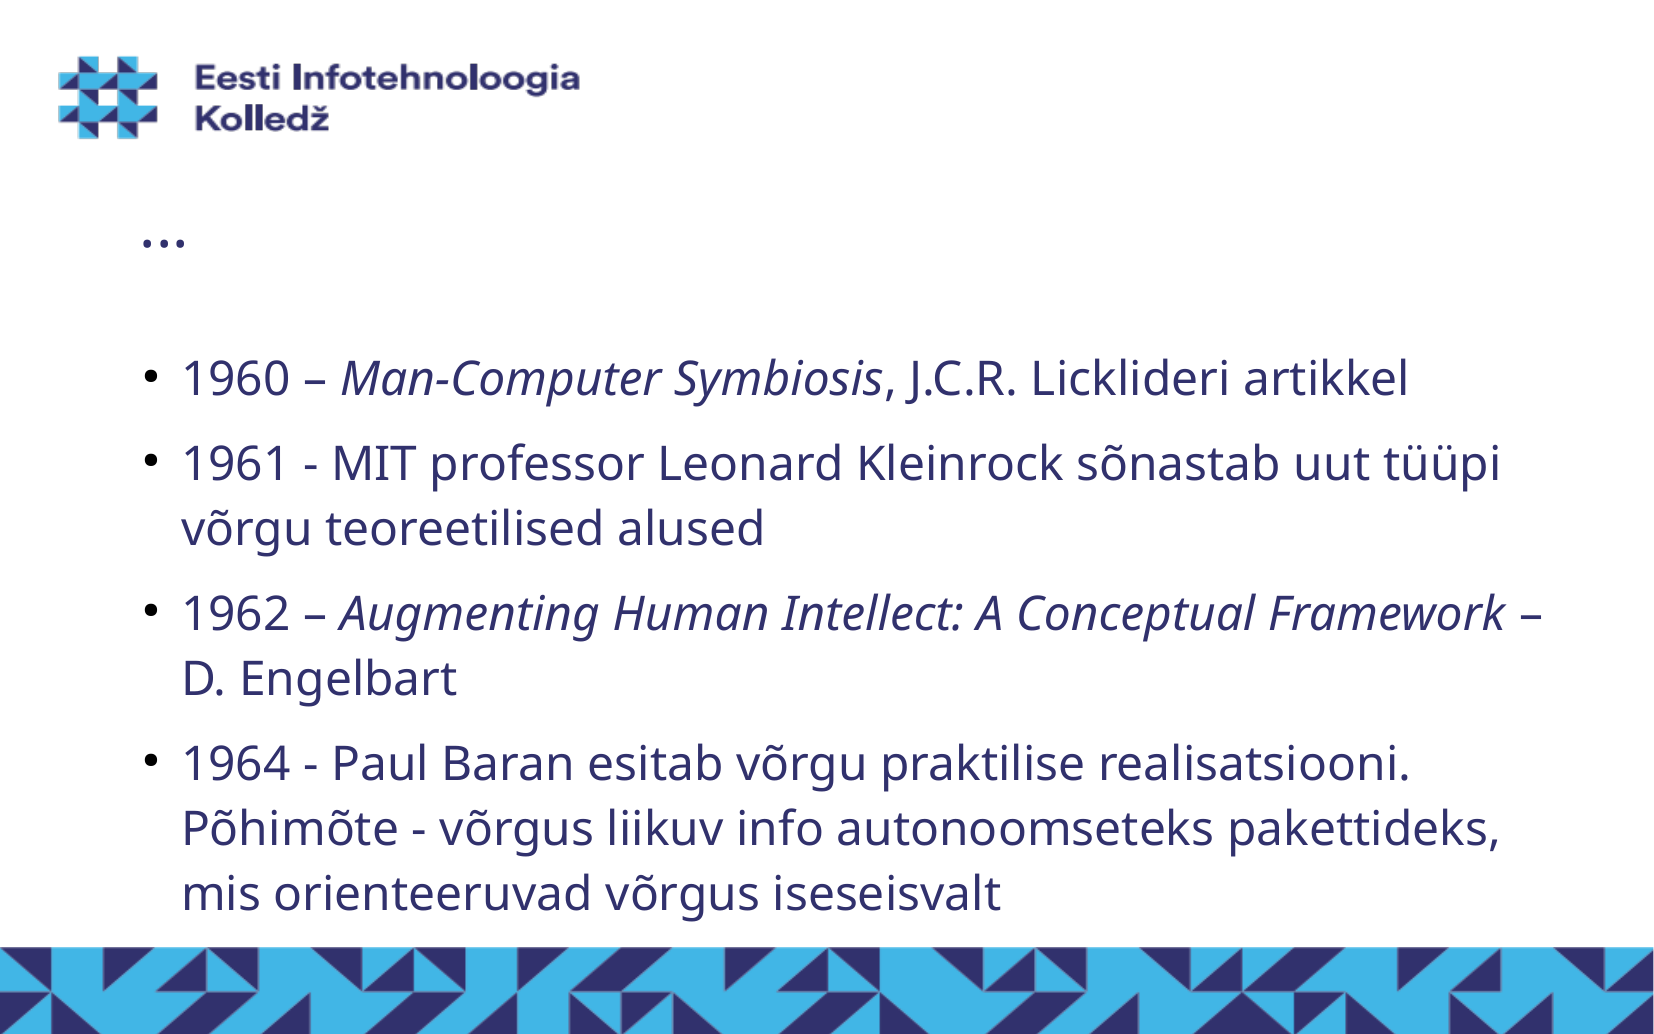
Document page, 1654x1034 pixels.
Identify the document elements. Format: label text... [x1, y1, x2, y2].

title ... [139, 137, 1548, 310]
list 1960 – Man-Computer Symbiosis, J.C.R. Licklideri artikkel 1961 - MIT professor Leonard Kleinrock sõnastab uut tüüpi võrgu teoreetilised alused 1962 – Augmenting Human Intellect: A Conceptual Framework – D. Engelbart 1964 - Paul Baran esitab võrgu praktilise realisatsiooni. Põhimõte - võrgus liikuv info autonoomseteks pakettideks, mis orienteeruvad võrgus iseseisvalt [129, 344, 1548, 926]
